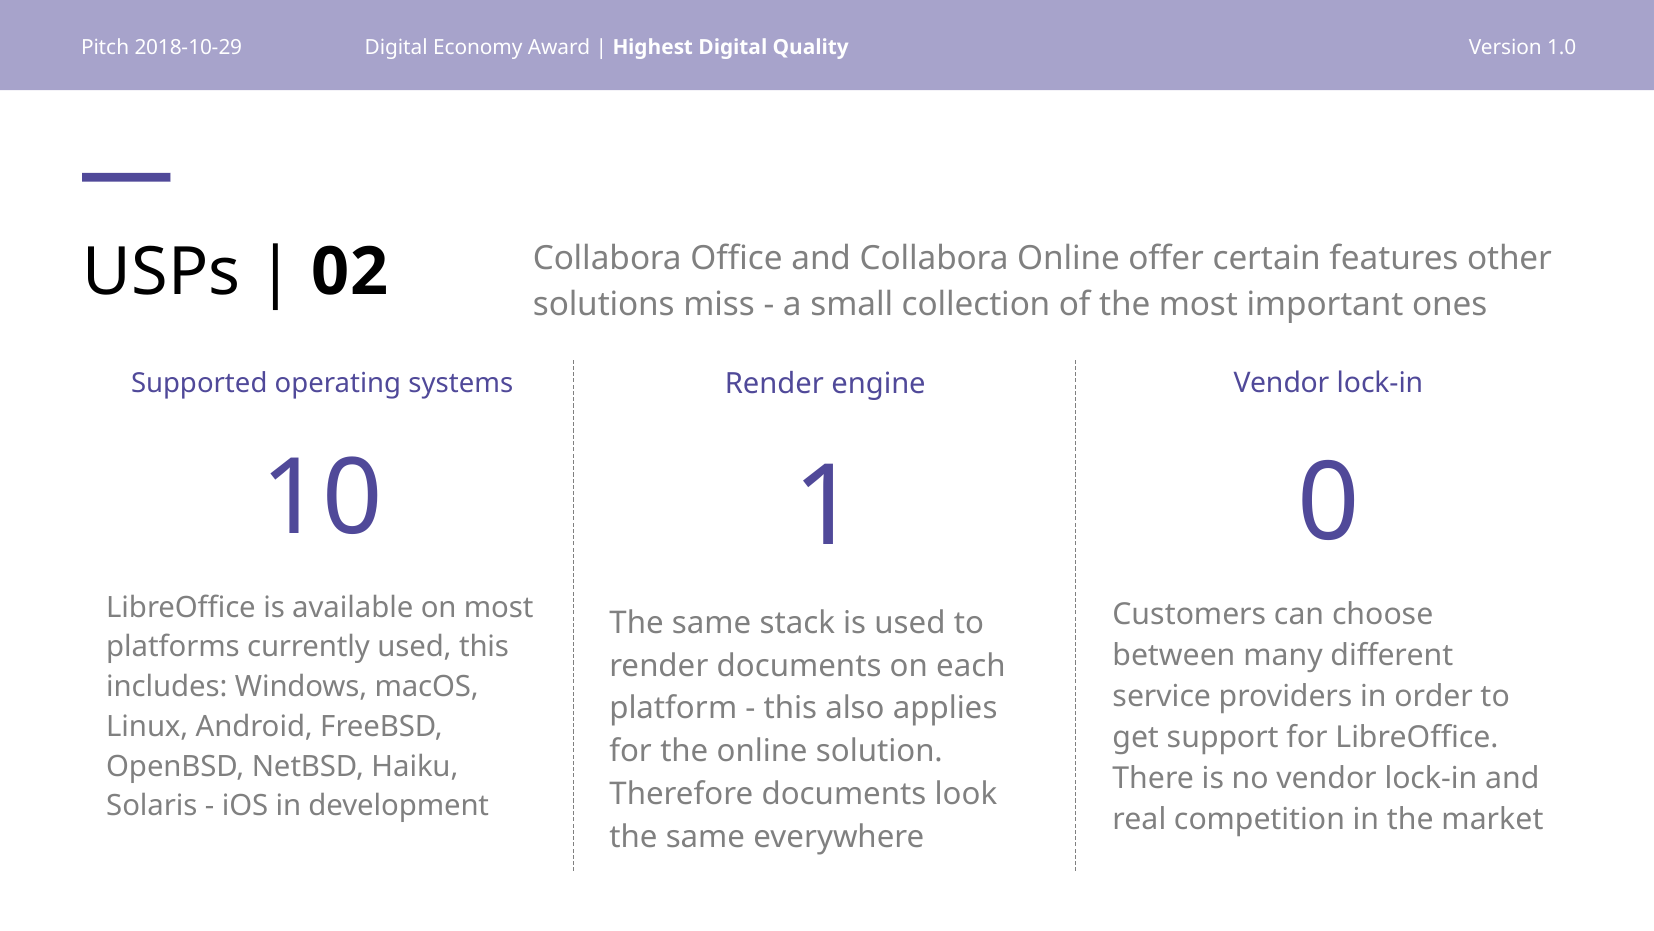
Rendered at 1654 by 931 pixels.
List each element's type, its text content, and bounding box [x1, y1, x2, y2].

list Render engine 1 The same stack is used to render documents on each platform - this also applies for the online solution. Therefore documents look the same everywhere [585, 362, 1065, 871]
title USPs | 02 [82, 208, 556, 329]
list Supported operating systems 10 LibreOffice is available on most platforms currently used, this includes: Windows, macOS, Linux, Android, FreeBSD, OpenBSD, NetBSD, Haiku, Solaris - iOS in development [82, 362, 562, 871]
text_box Collabora Office and Collabora Online offer certain features other solutions miss - a small collection of the most important ones [518, 226, 1569, 333]
list Vendor lock-in 0 Customers can choose between many different service providers in order to get support for LibreOffice. There is no vendor lock-in and real competition in the market [1088, 362, 1569, 871]
